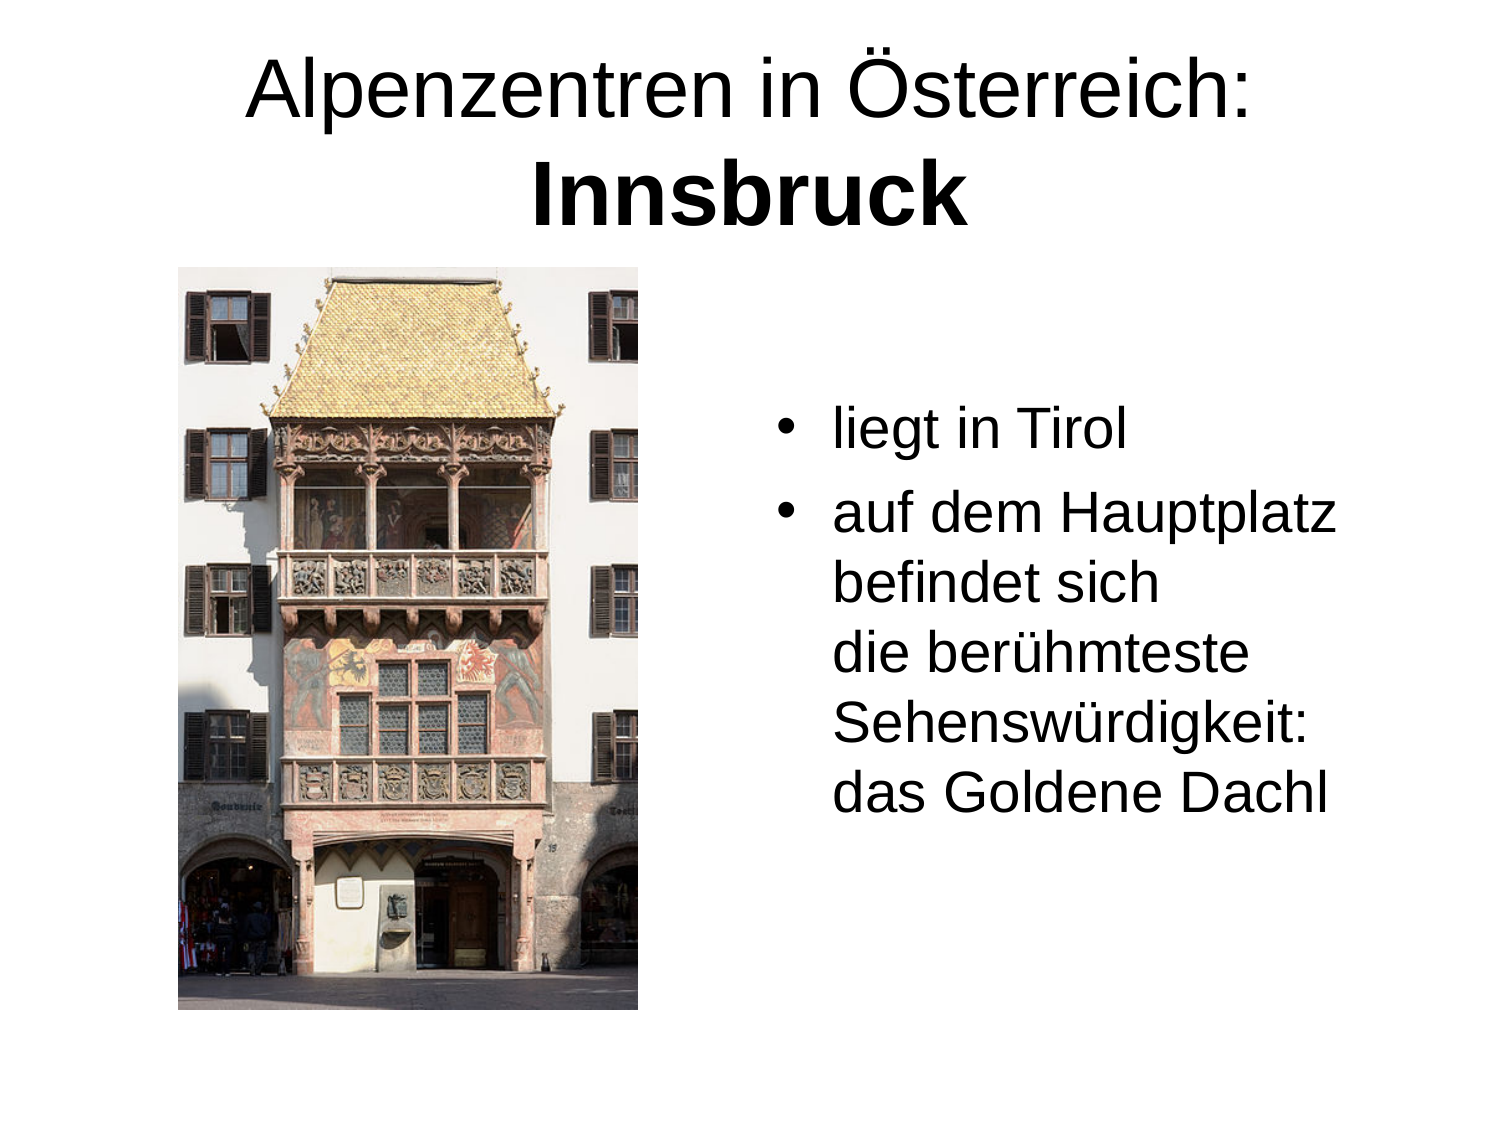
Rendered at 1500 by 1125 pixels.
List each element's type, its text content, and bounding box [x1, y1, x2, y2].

list liegt in Tirol auf dem Hauptplatz befindet sich die berühmteste Sehenswürdigkeit: das Goldene Dachl [761, 382, 1425, 1125]
text_box [178, 267, 638, 1010]
title Alpenzentren in Österreich: Innsbruck [75, 26, 1426, 252]
